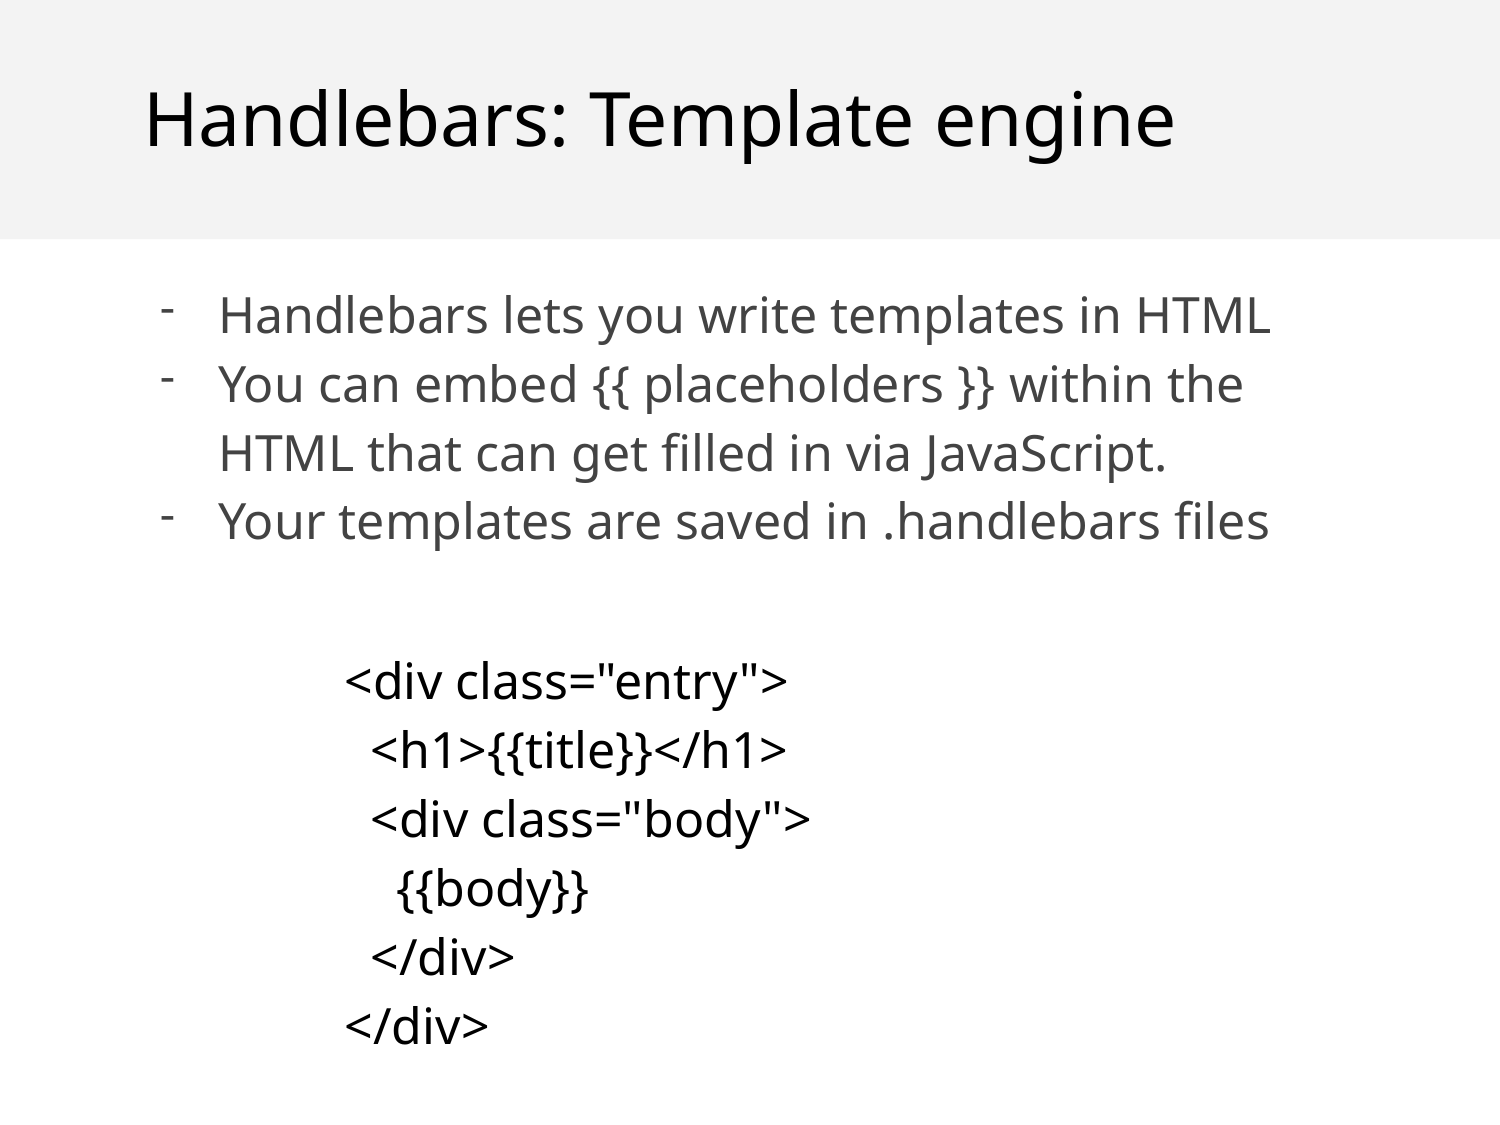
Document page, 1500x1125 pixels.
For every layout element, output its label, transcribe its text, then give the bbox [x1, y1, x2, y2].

title Handlebars: Template engine [128, 56, 1372, 183]
list Handlebars lets you write templates in HTML You can embed {{ placeholders }} within the HTML that can get filled in via JavaScript. Your templates are saved in .handlebars files [128, 259, 1372, 599]
text_box <div class="entry"> <h1>{{title}}</h1> <div class="body"> {{body}} </div> </div> [329, 625, 1131, 1061]
